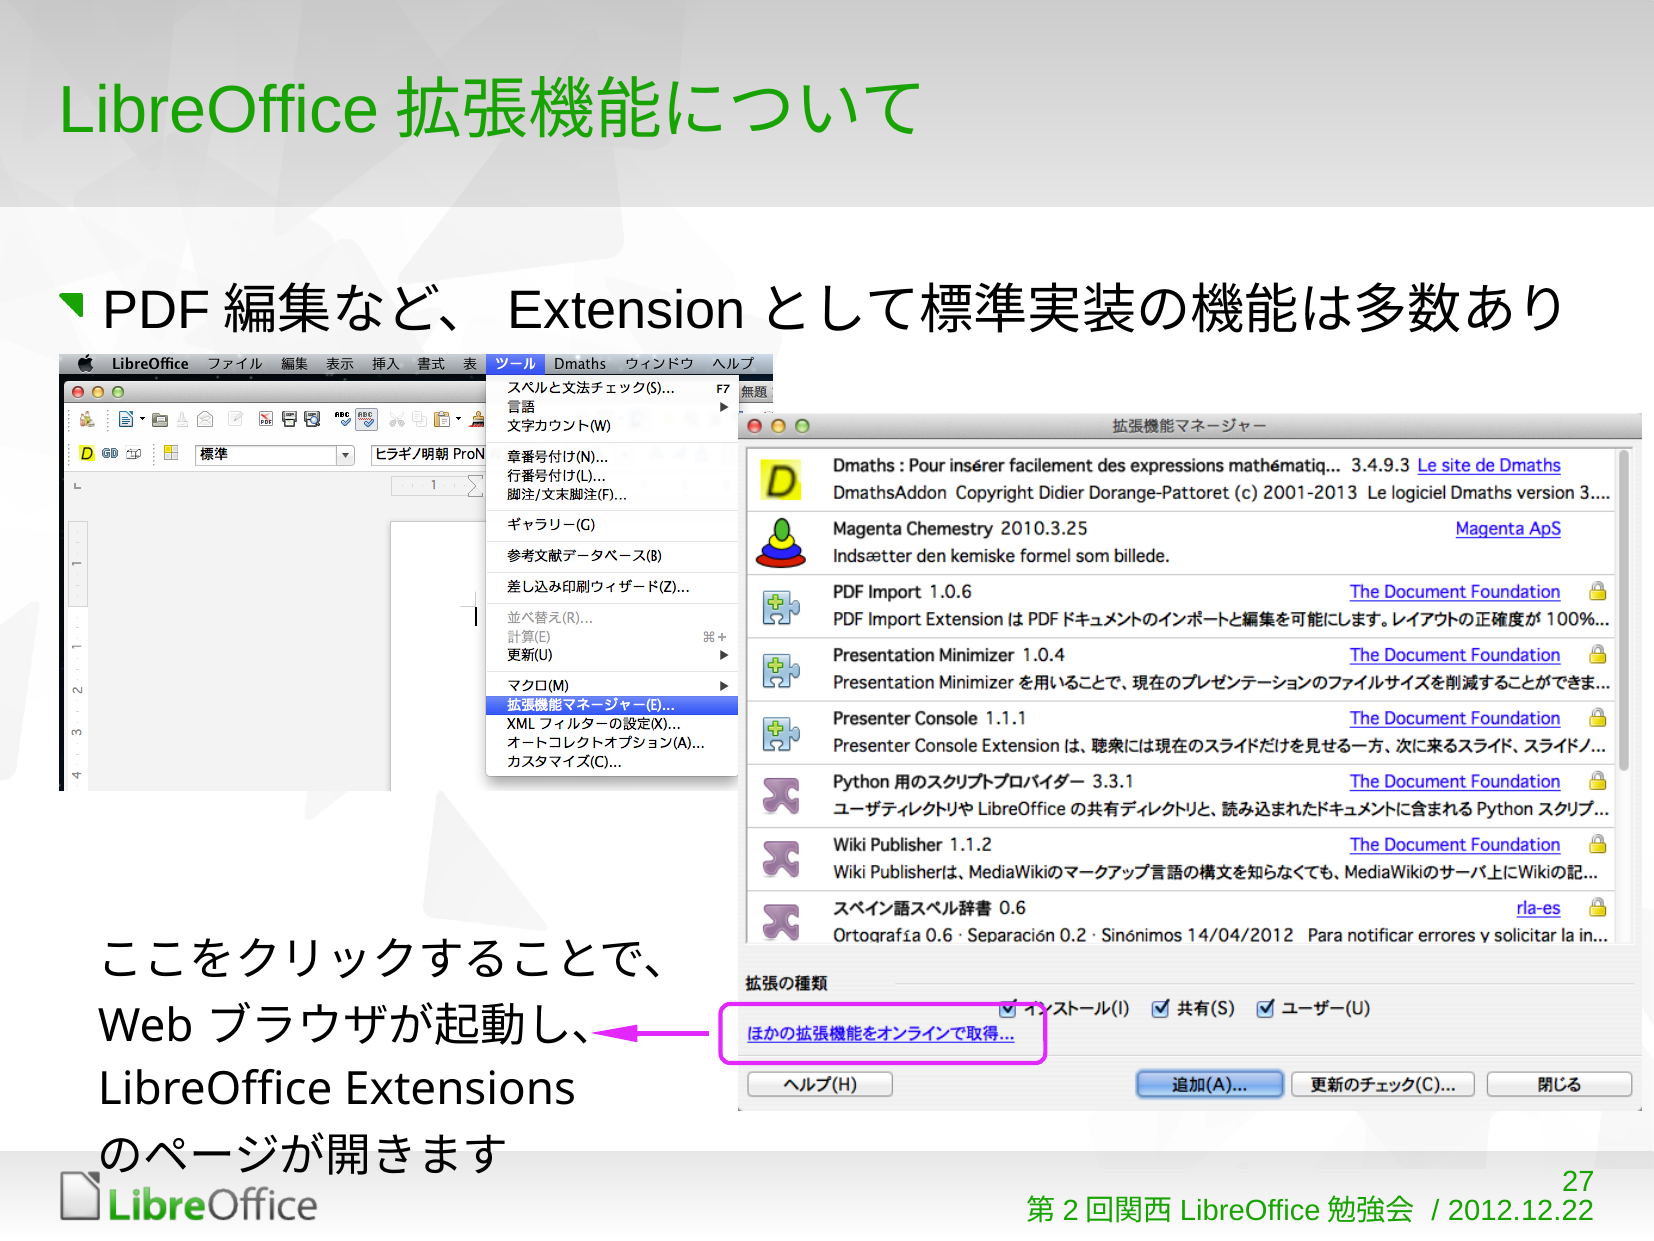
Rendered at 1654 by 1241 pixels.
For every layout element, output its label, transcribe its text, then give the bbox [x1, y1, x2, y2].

text_box ここをクリックすることで、 Webブラウザが起動し、 LibreOffice Extensions のページが開きます [83, 915, 591, 1114]
picture [0, 0, 1654, 1169]
picture [105, 1152, 117, 1165]
picture [41, 1152, 337, 1240]
title LibreOffice拡張機能について [59, 29, 1595, 178]
picture [738, 1007, 1043, 1060]
list PDF編集など、Extensionとして標準実装の機能は多数あり [59, 265, 1595, 327]
